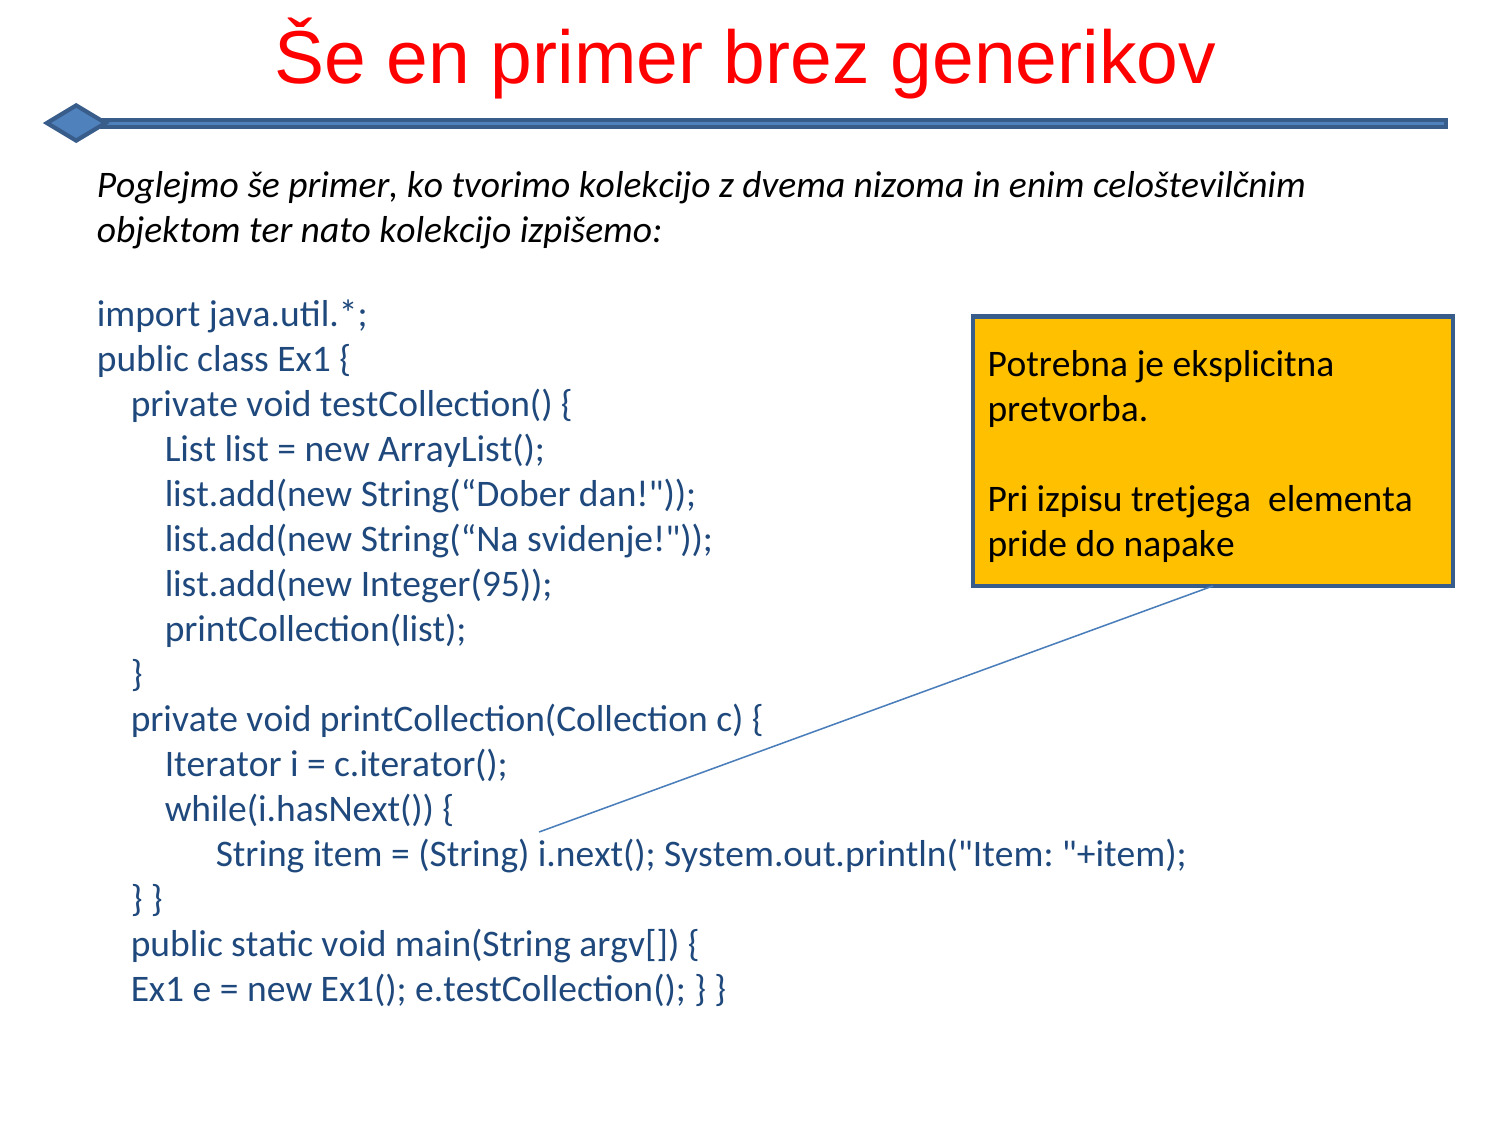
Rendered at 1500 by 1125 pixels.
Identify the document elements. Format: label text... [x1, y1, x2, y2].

text_box import java.util.*; public class Ex1 { private void testCollection() { List list = new ArrayList(); list.add(new String(“Dober dan!")); list.add(new String(“Na svidenje!")); list.add(new Integer(95)); printCollection(list); } private void printCollection(Collection c) { Iterator i = c.iterator(); while(i.hasNext()) { String item = (String) i.next(); System.out.println("Item: "+item); } } public static void main(String argv[]) { Ex1 e = new Ex1(); e.testCollection(); } } [82, 281, 1407, 1017]
text_box Poglejmo še primer, ko tvorimo kolekcijo z dvema nizoma in enim celoštevilčnim objektom ter nato kolekcijo izpišemo: [82, 152, 1419, 258]
text_box Potrebna je eksplicitna pretvorba. Pri izpisu tretjega elementa pride do napake [972, 316, 1454, 586]
title Še en primer brez generikov [70, 0, 1421, 108]
